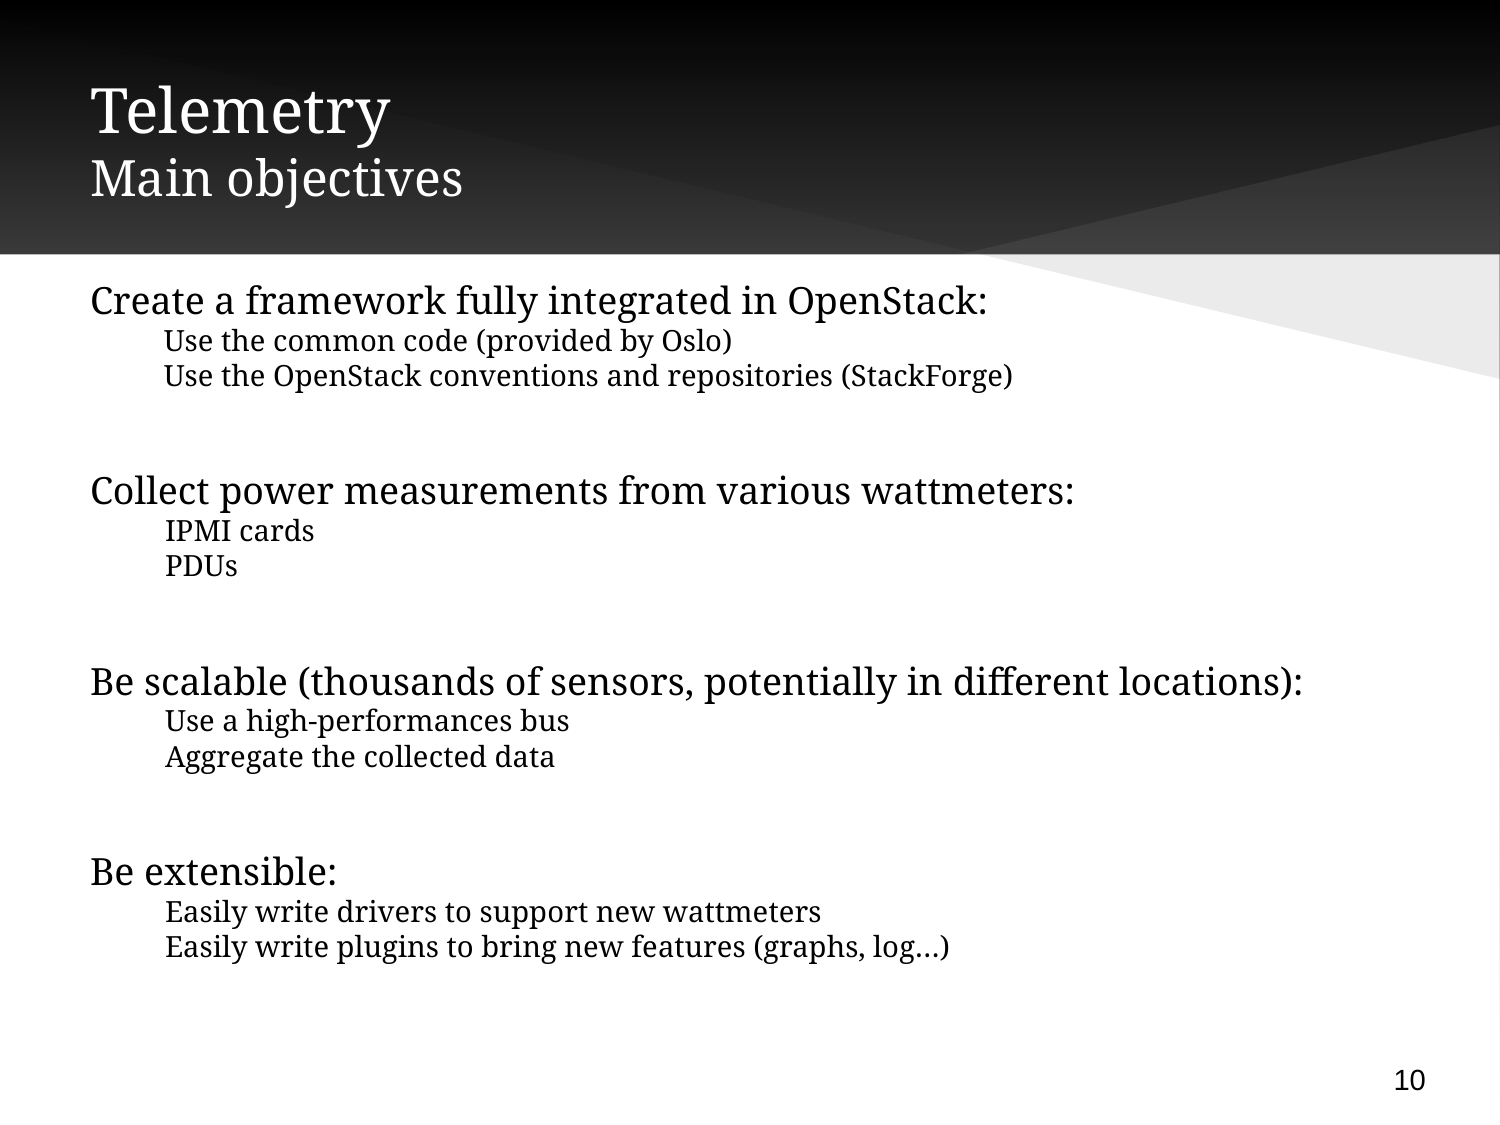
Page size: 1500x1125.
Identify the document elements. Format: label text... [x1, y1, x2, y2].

text_box 10 [1378, 1046, 1471, 1097]
list Create a framework fully integrated in OpenStack: Use the common code (provided by Oslo) Use the OpenStack conventions and repositories (StackForge) Collect power measurements from various wattmeters: IPMI cards PDUs Be scalable (thousands of sensors, potentially in different locations): Use a high-performances bus Aggregate the collected data Be extensible: Easily write drivers to support new wattmeters Easily write plugins to bring new features (graphs, log…) [75, 262, 1425, 1078]
title Telemetry Main objectives [75, 45, 1425, 233]
